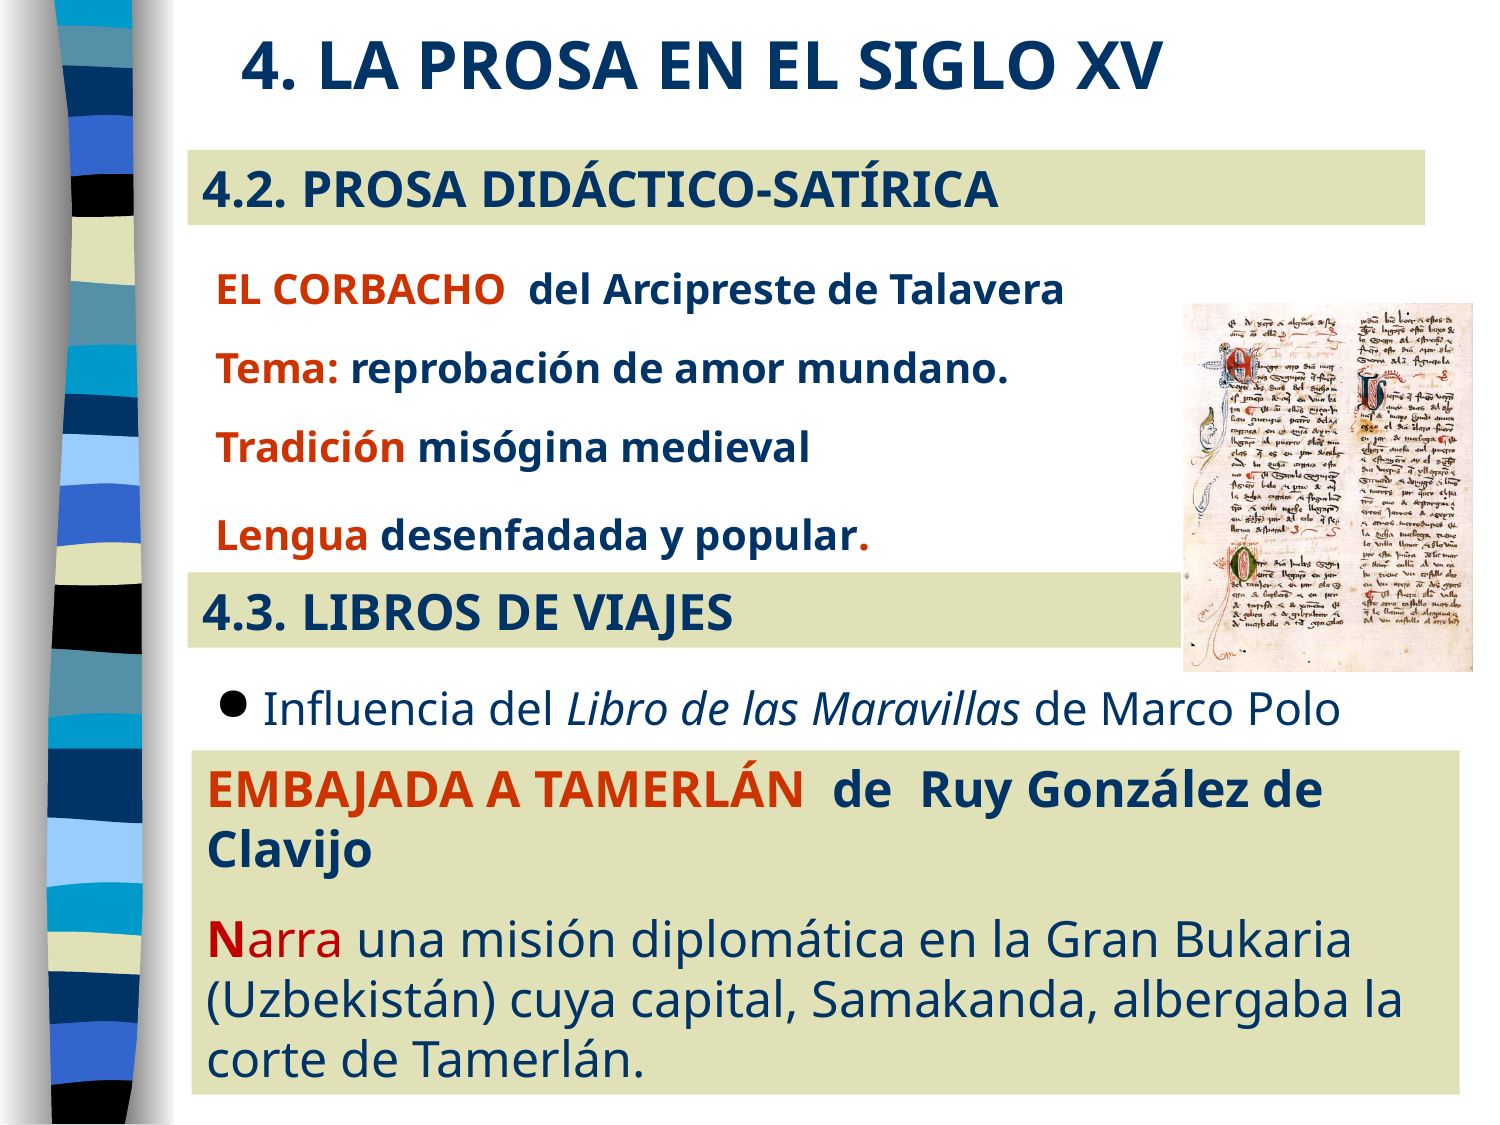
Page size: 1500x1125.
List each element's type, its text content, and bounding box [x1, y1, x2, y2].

text_box 4.3. LIBROS DE VIAJES [187, 572, 1181, 648]
text_box 4.2. PROSA DIDÁCTICO-SATÍRICA [187, 149, 1426, 226]
text_box Influencia del Libro de las Maravillas de Marco Polo [200, 672, 1460, 750]
picture [1181, 303, 1473, 673]
text_box EL CORBACHO del Arcipreste de Talavera Tema: reprobación de amor mundano. Tradición misógina medieval Lengua desenfadada y popular. [200, 255, 1483, 614]
text_box EMBAJADA A TAMERLÁN de Ruy González de Clavijo Narra una misión diplomática en la Gran Bukaria (Uzbekistán) cuya capital, Samakanda, albergaba la corte de Tamerlán. [191, 750, 1460, 1095]
title 4. LA PROSA EN EL SIGLO XV [174, 0, 1450, 126]
